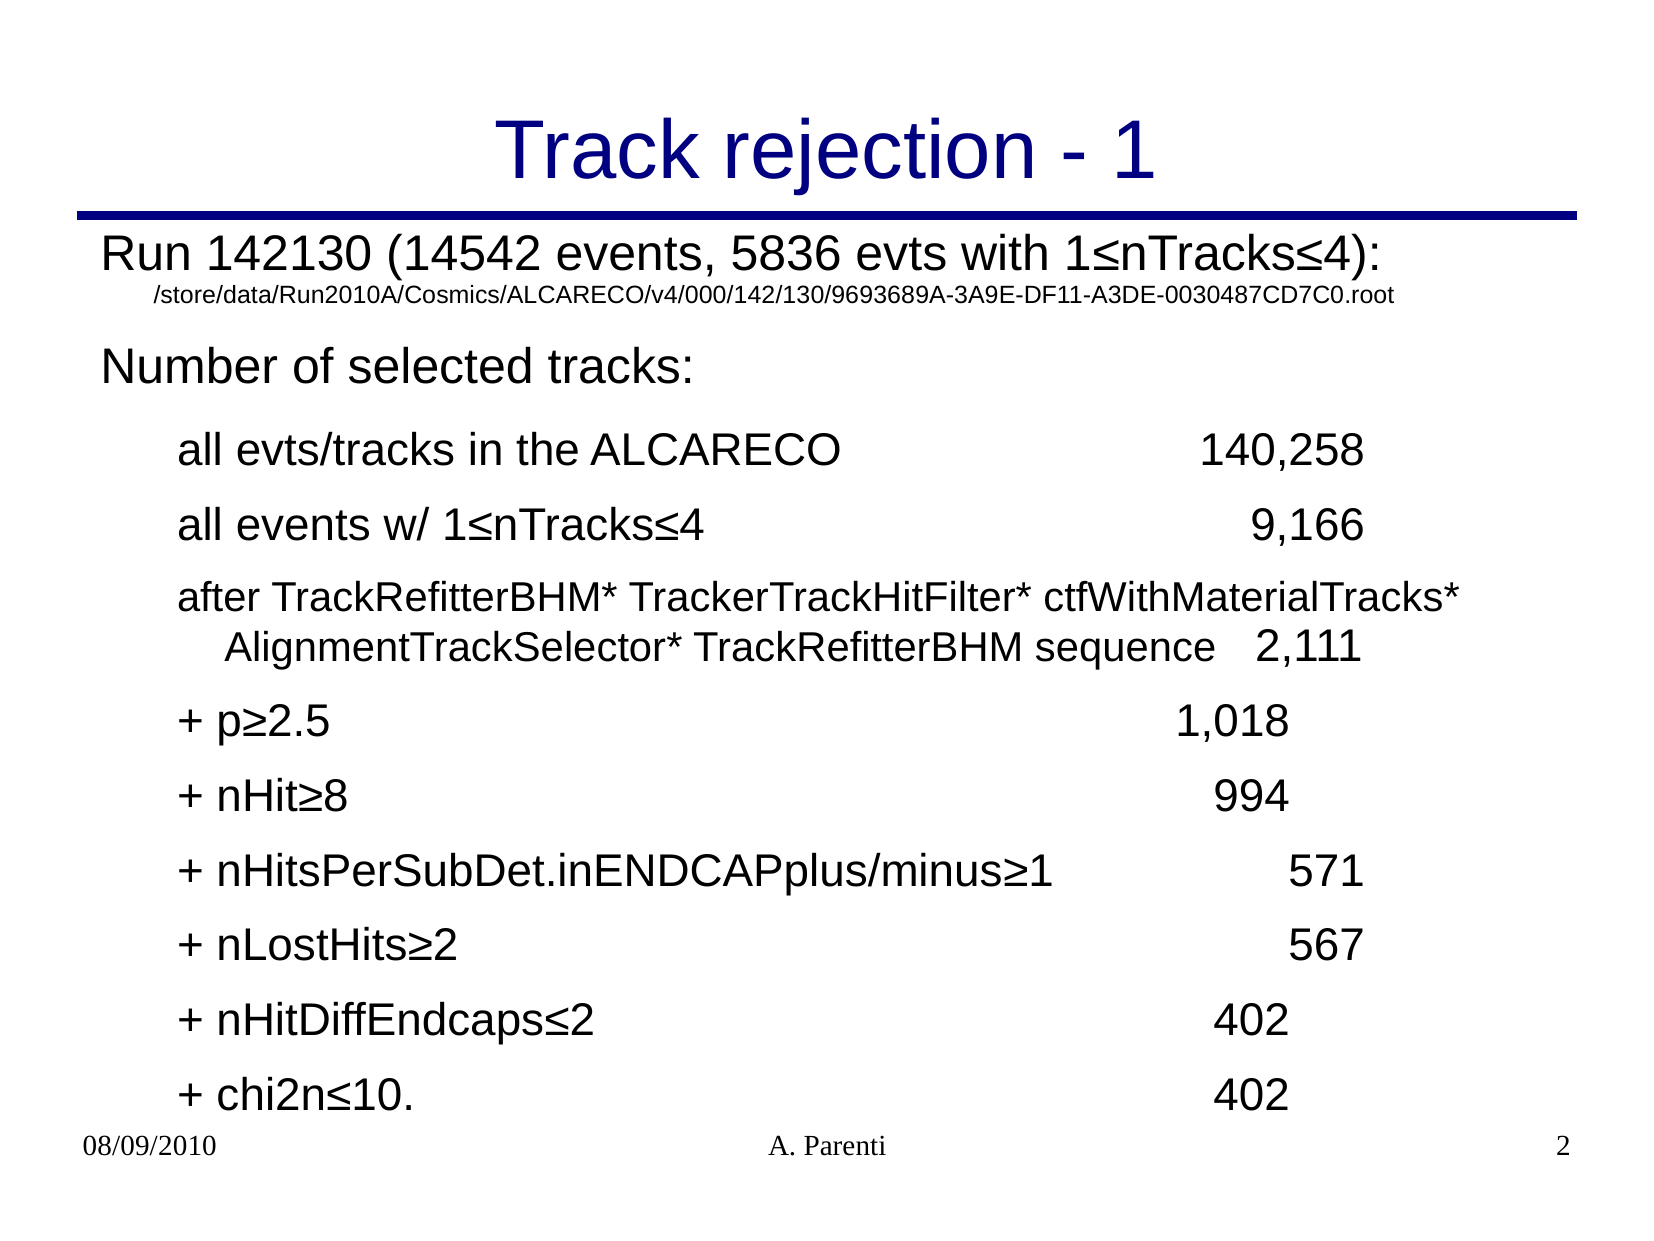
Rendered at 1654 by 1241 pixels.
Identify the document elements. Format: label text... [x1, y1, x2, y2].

list Run 142130 (14542 events, 5836 evts with 1≤nTracks≤4): /store/data/Run2010A/Cosmics/ALCARECO/v4/000/142/130/9693689A-3A9E-DF11-A3DE-0030487CD7C0.root Number of selected tracks: all evts/tracks in the ALCARECO 140,258 all events w/ 1≤nTracks≤4 9,166 after TrackRefitterBHM* TrackerTrackHitFilter* ctfWithMaterialTracks* AlignmentTrackSelector* TrackRefitterBHM sequence 2,111 + p≥2.5 1,018 + nHit≥8 994 + nHitsPerSubDet.inENDCAPplus/minus≥1 571 + nLostHits≥2 567 + nHitDiffEndcaps≤2 402 + chi2n≤10. 402 [82, 225, 1571, 1121]
title Track rejection - 1 [82, 75, 1571, 225]
